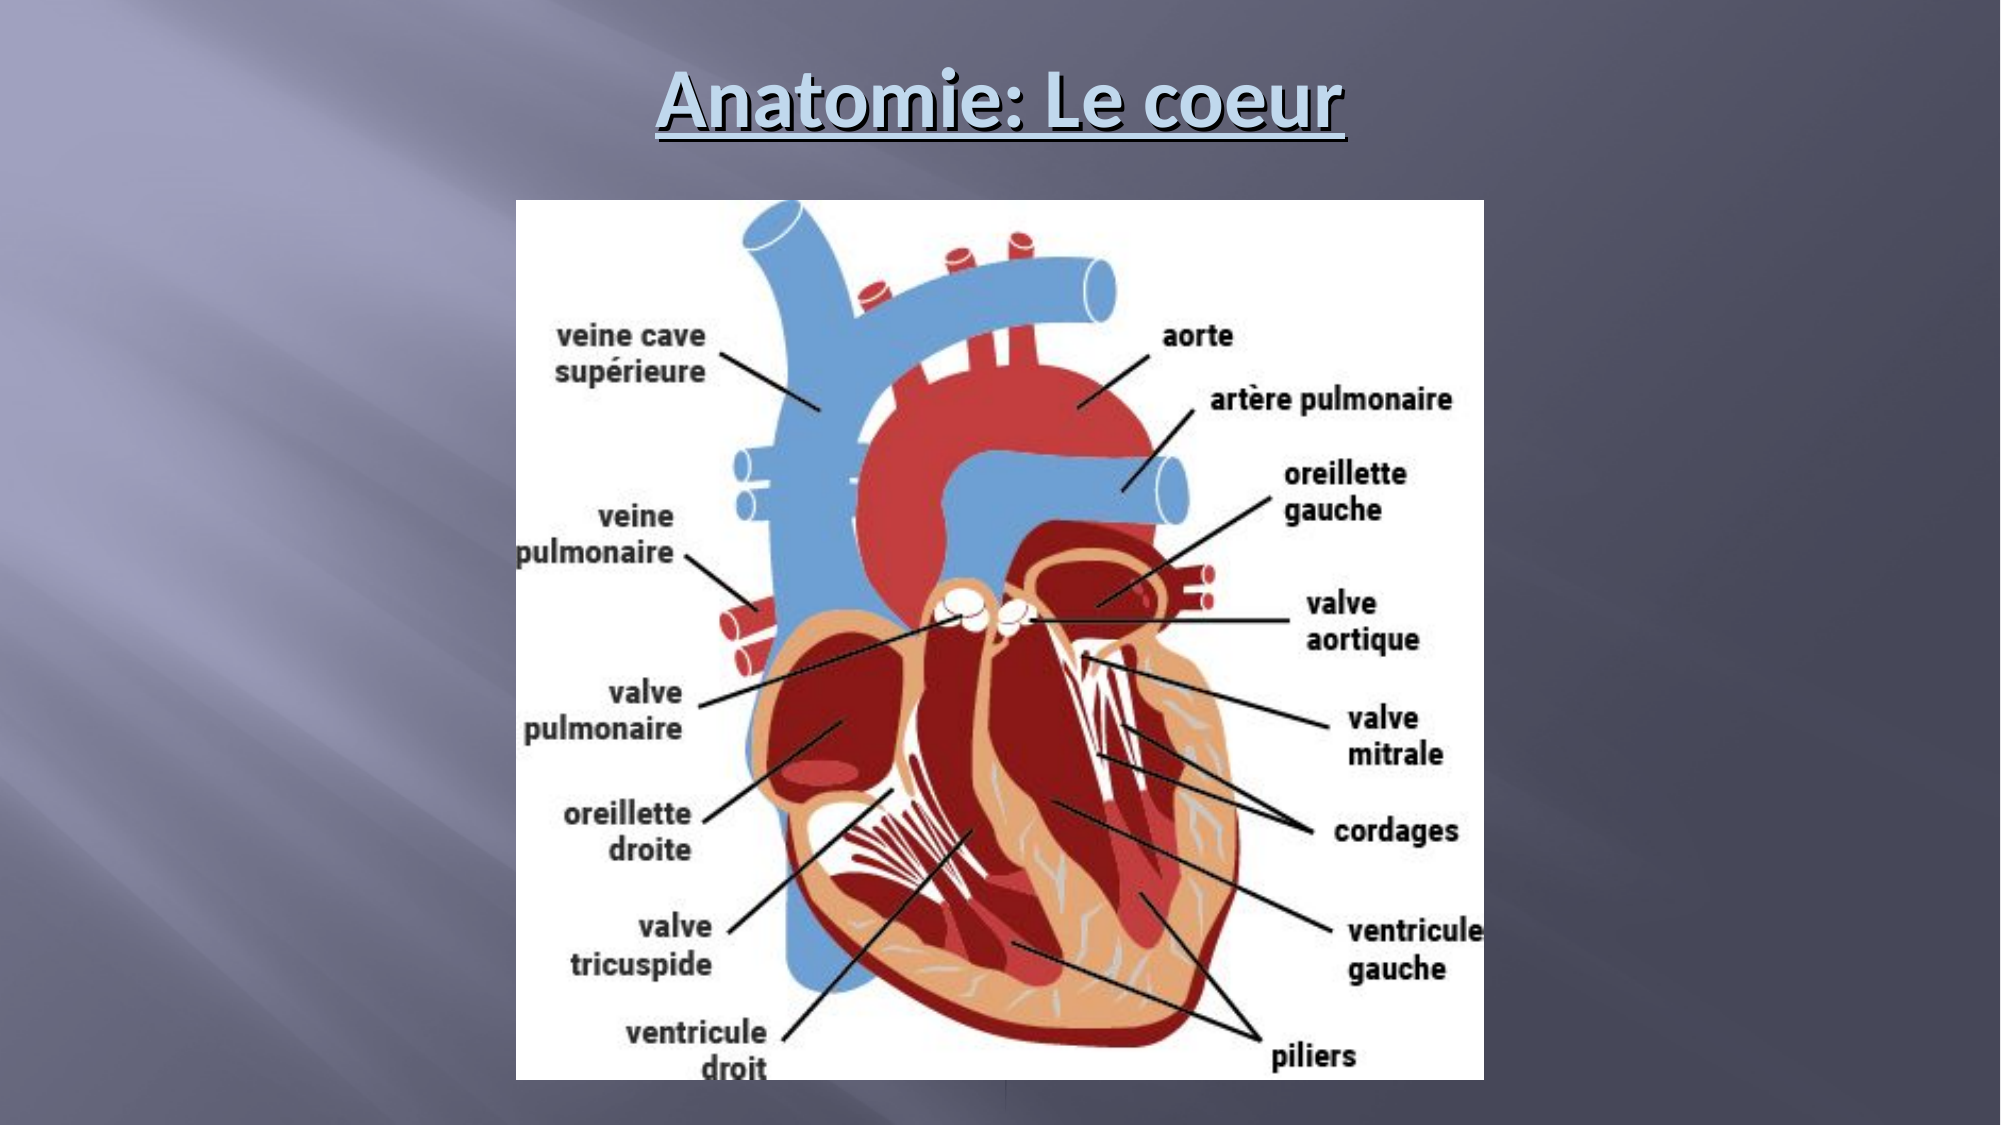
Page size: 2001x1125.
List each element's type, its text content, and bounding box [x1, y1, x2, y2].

picture [516, 200, 1484, 1080]
title Anatomie: Le coeur [99, 0, 1900, 188]
